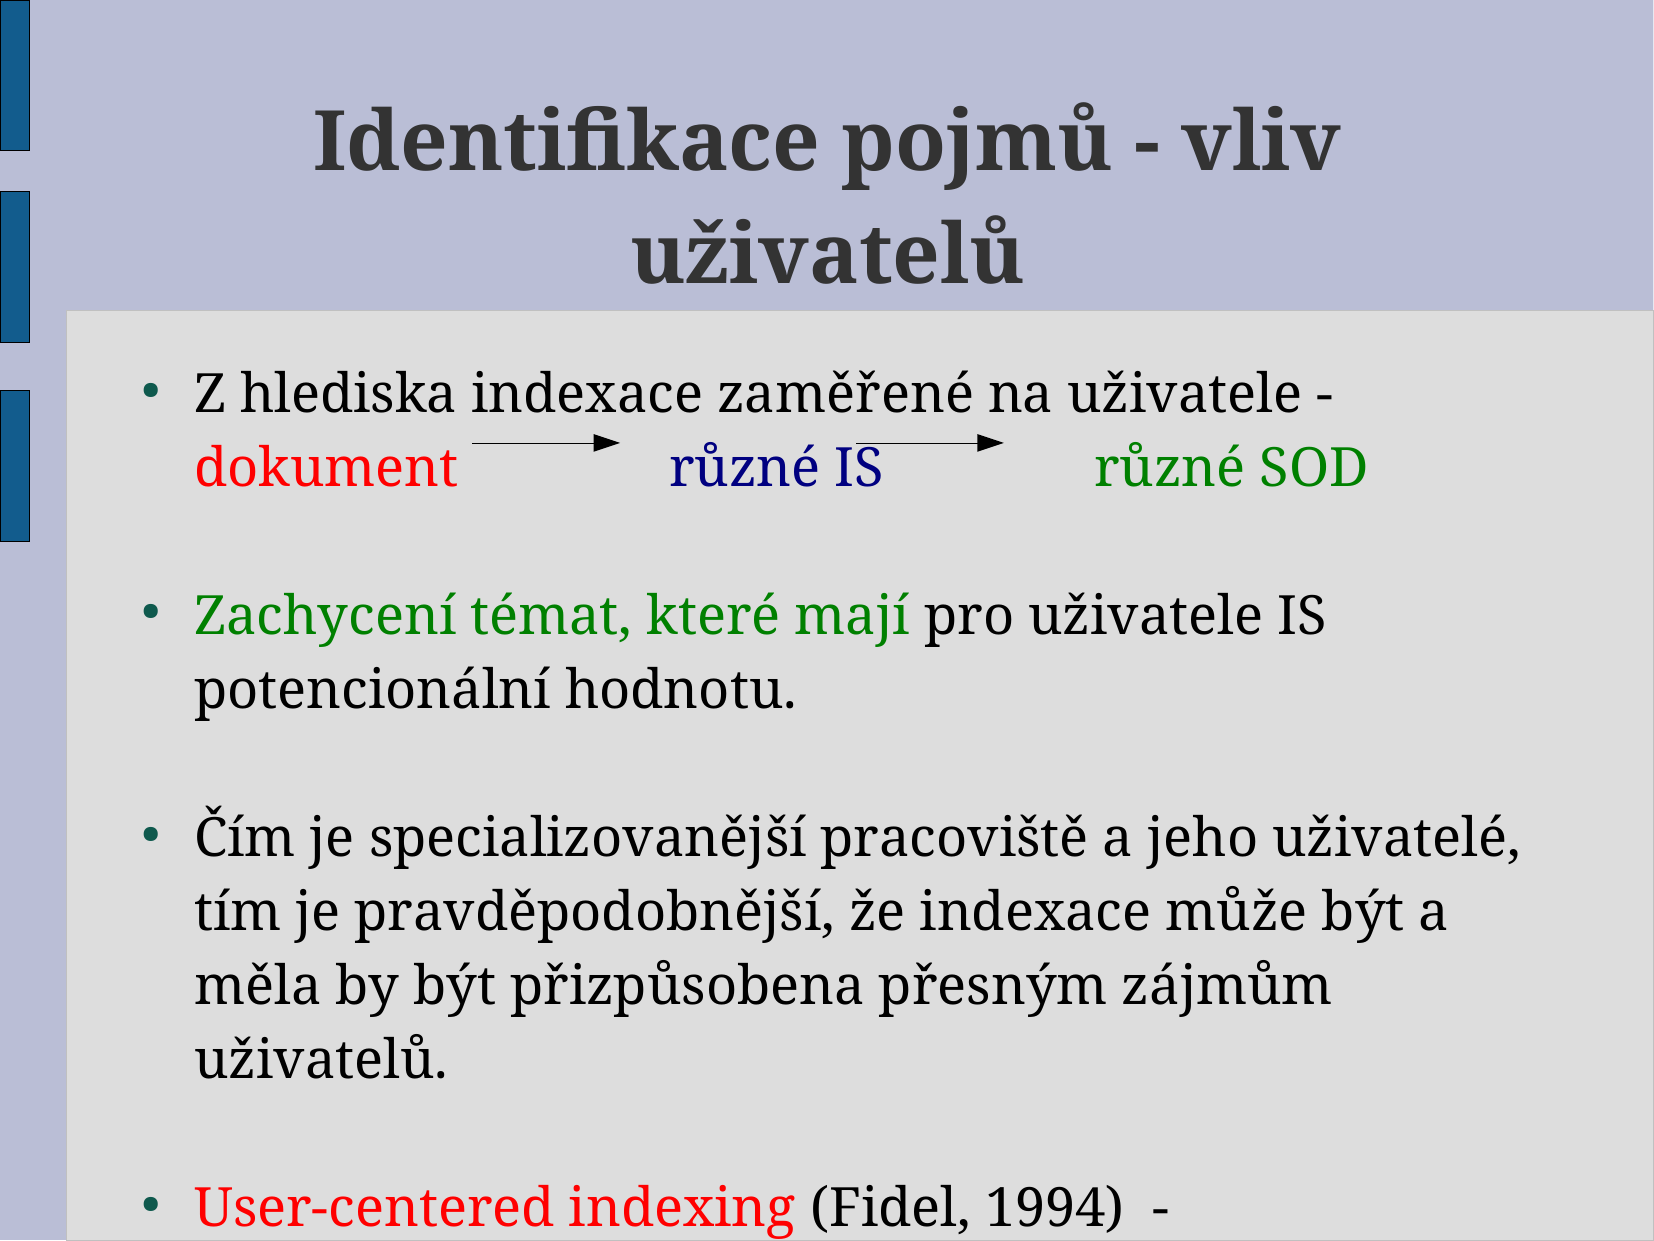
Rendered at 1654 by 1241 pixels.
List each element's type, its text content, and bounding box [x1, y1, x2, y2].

list Z hlediska indexace zaměřené na uživatele - dokument různé IS různé SOD Zachycení témat, které mají pro uživatele IS potencionální hodnotu. Čím je specializovanější pracoviště a jeho uživatelé, tím je pravděpodobnější, že indexace může být a měla by být přizpůsobena přesným zájmům uživatelů. User-centered indexing (Fidel, 1994) - Odkazuje k indexaci na základě požadavků očekávaných od určité skupiny uživatelů. [123, 354, 1536, 1216]
title Identifikace pojmů - vliv uživatelů [121, 98, 1534, 291]
